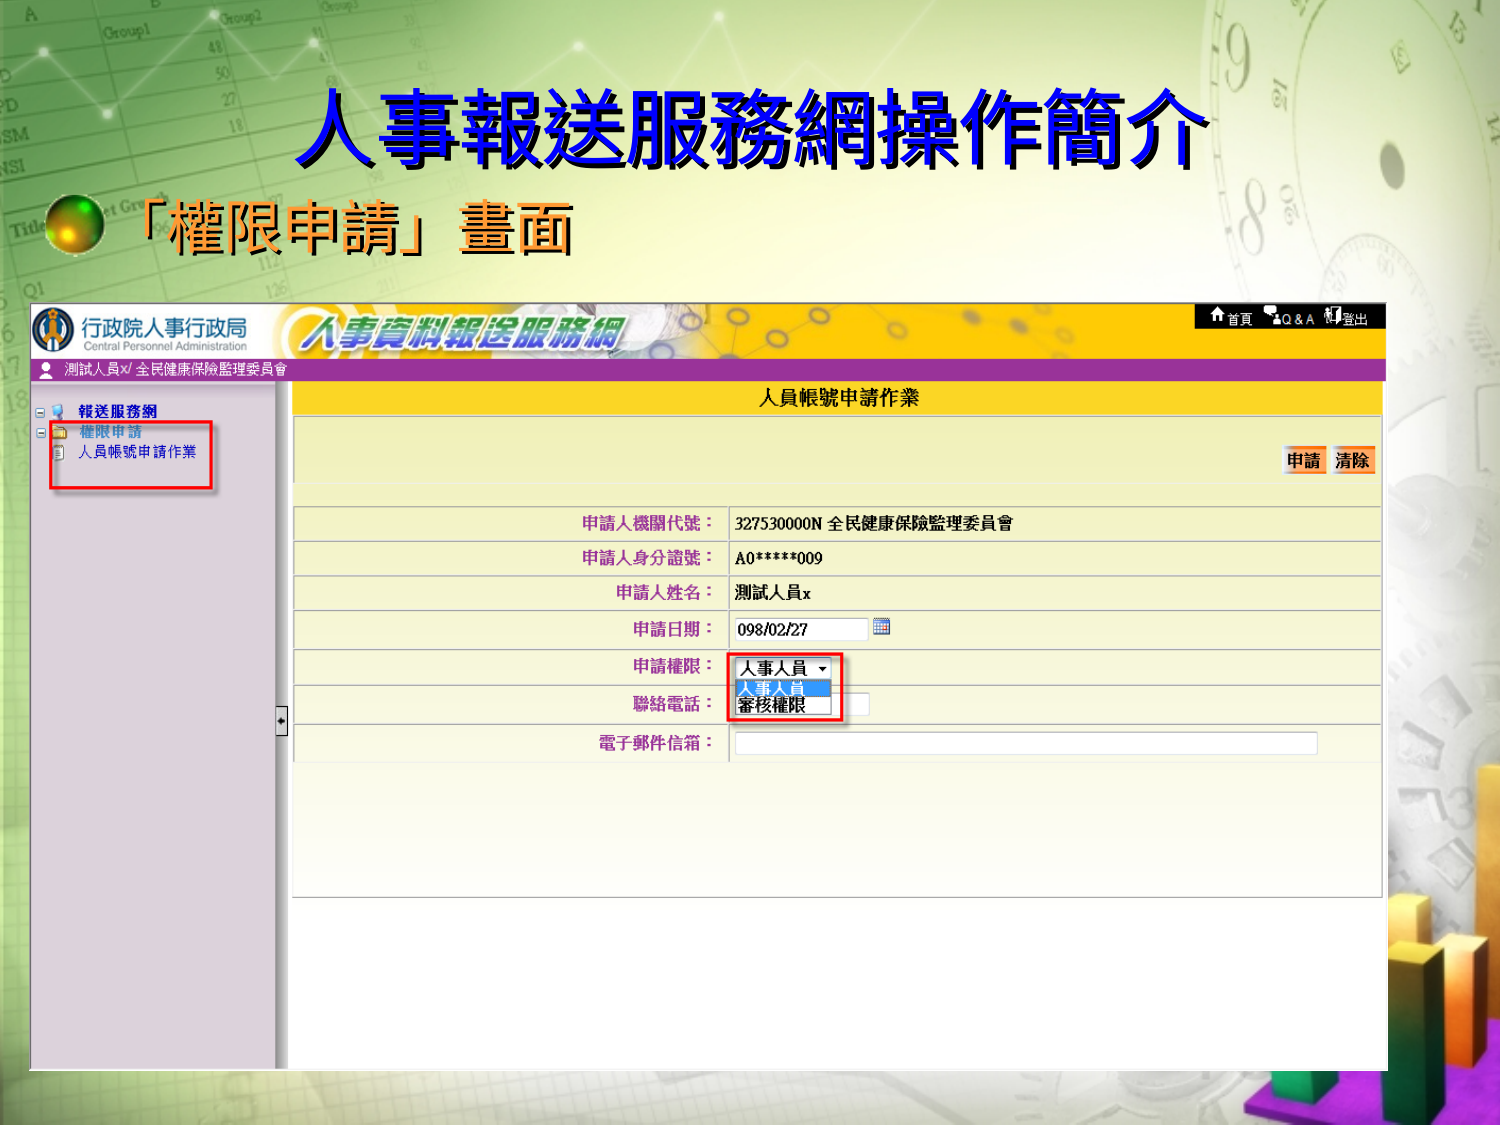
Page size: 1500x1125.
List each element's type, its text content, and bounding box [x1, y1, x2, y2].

list 「權限申請」畫面 [29, 196, 1447, 303]
title 人事報送服務網操作簡介 [112, 30, 1388, 196]
picture [0, 0, 1500, 1125]
